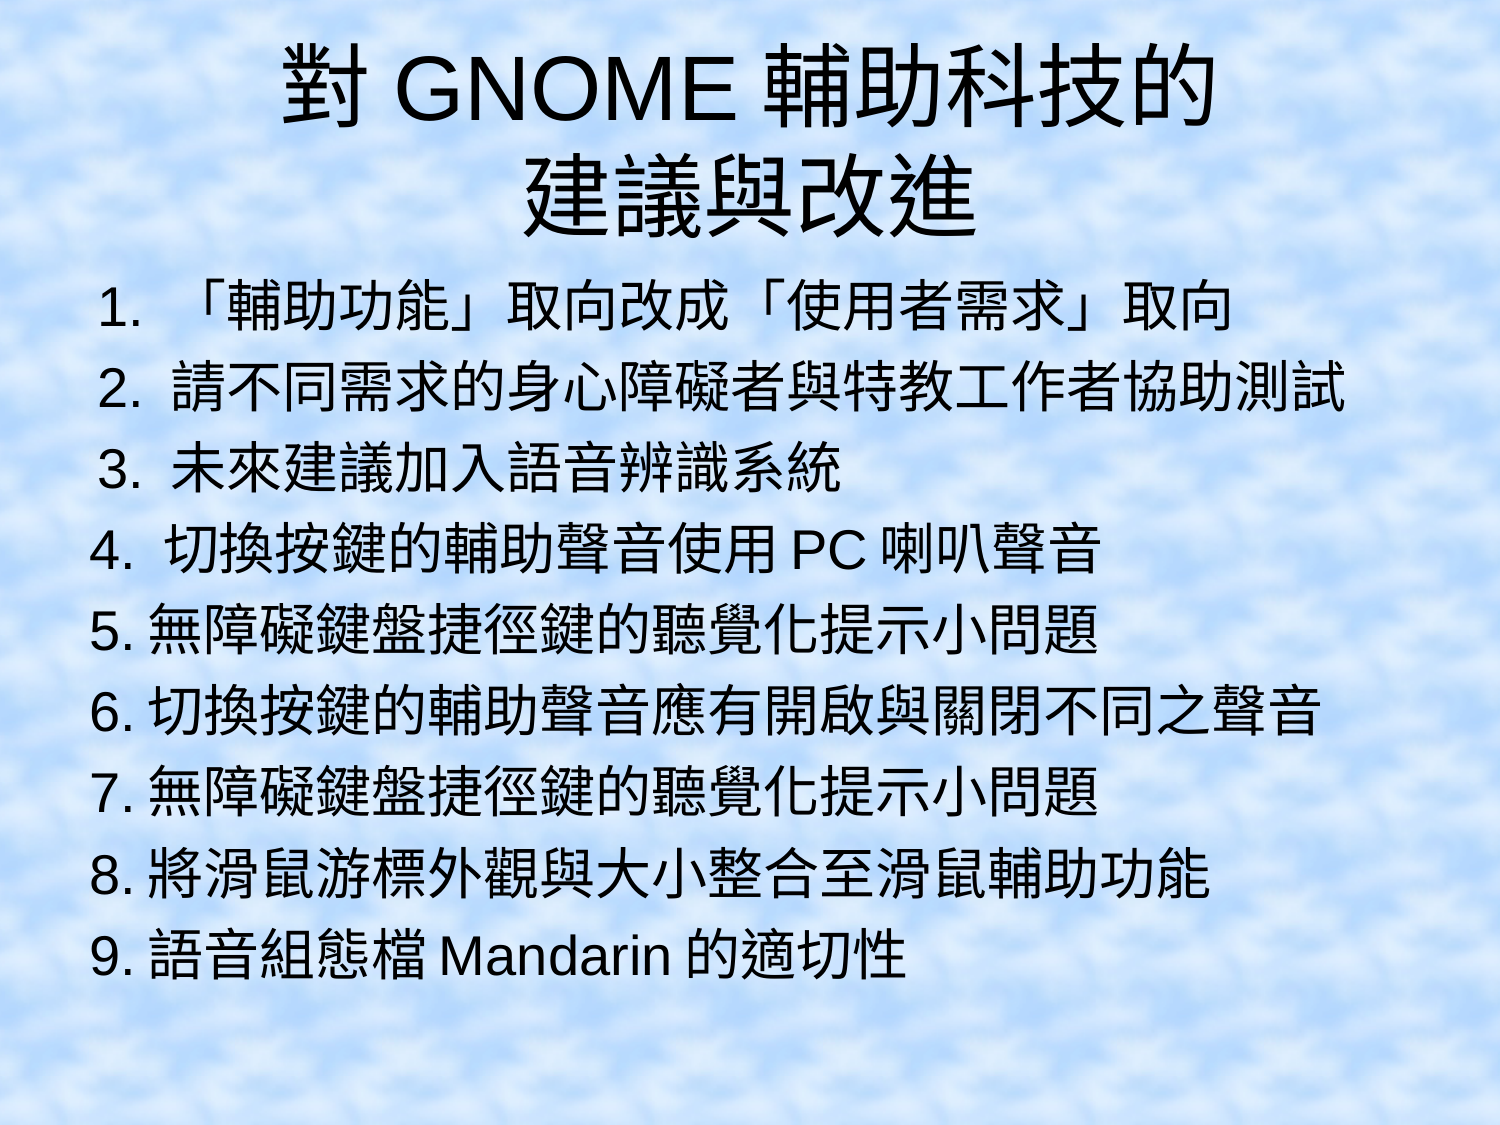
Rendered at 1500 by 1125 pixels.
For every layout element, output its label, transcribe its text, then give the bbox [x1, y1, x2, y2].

title 對GNOME輔助科技的 建議與改進 [75, 20, 1426, 257]
picture [0, 0, 1500, 1125]
list 1. 「輔助功能」取向改成「使用者需求」取向 2. 請不同需求的身心障礙者與特教工作者協助測試 3. 未來建議加入語音辨識系統 4. 切換按鍵的輔助聲音使用PC喇叭聲音 5.無障礙鍵盤捷徑鍵的聽覺化提示小問題 6.切換按鍵的輔助聲音應有開啟與關閉不同之聲音 7.無障礙鍵盤捷徑鍵的聽覺化提示小問題 8.將滑鼠游標外觀與大小整合至滑鼠輔助功能 9.語音組態檔Mandarin的適切性 [75, 262, 1426, 1006]
